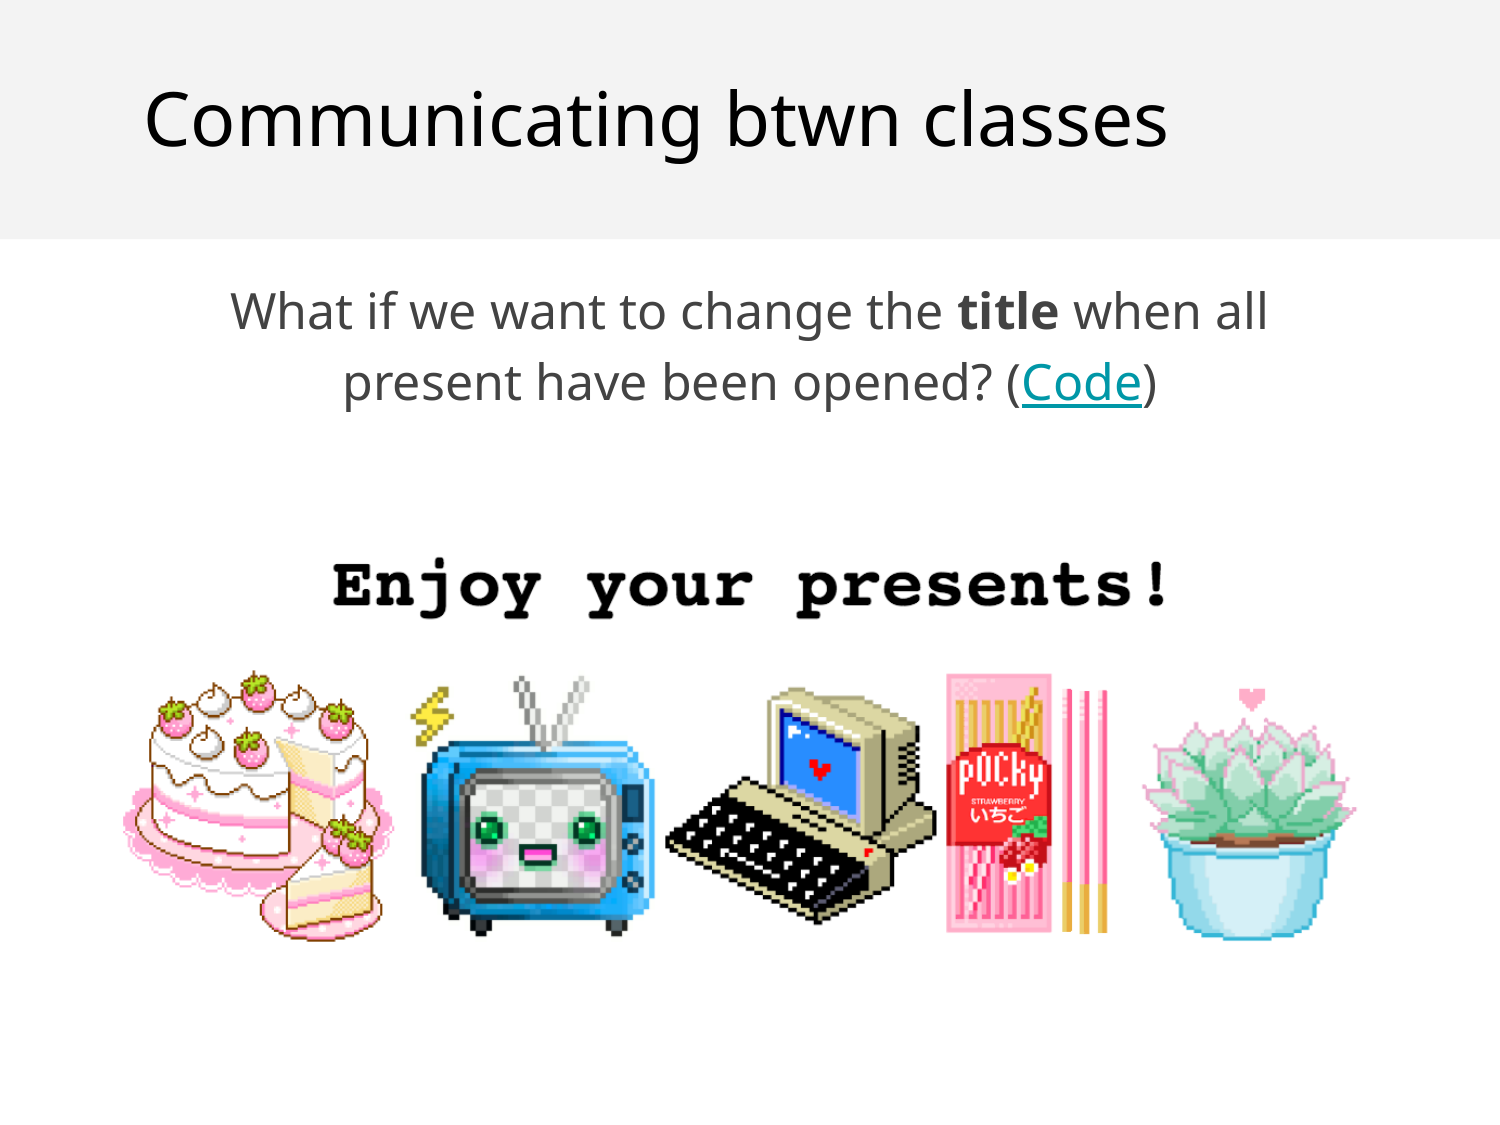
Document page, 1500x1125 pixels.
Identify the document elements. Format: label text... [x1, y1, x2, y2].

title Communicating btwn classes [128, 56, 1372, 183]
picture [108, 512, 1392, 996]
list What if we want to change the title when all present have been opened? (Code) [128, 255, 1372, 512]
